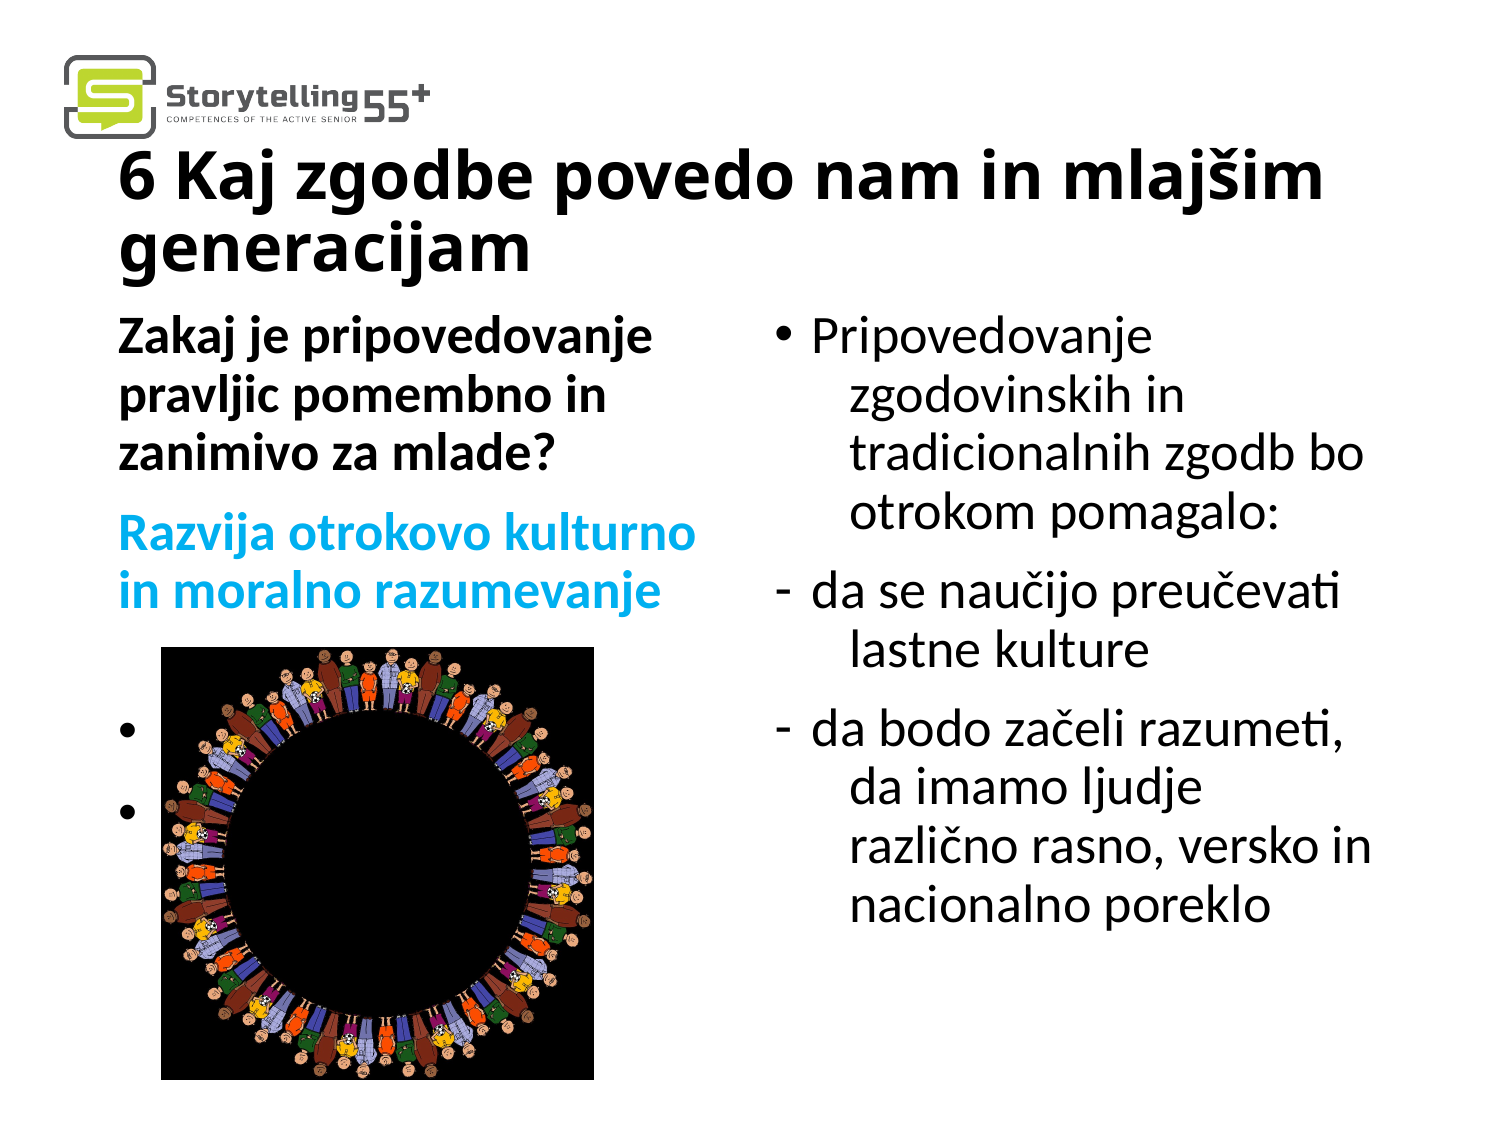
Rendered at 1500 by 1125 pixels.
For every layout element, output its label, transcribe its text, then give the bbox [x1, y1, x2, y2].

title 6 Kaj zgodbe povedo nam in mlajšim generacijam [103, 127, 1397, 300]
picture [161, 647, 594, 1080]
picture [64, 55, 430, 139]
list Zakaj je pripovedovanje pravljic pomembno in zanimivo za mlade? Razvija otrokovo kulturno in moralno razumevanje [103, 299, 741, 1014]
list Pripovedovanje zgodovinskih in tradicionalnih zgodb bo otrokom pomagalo: da se naučijo preučevati lastne kulture da bodo začeli razumeti, da imamo ljudje različno rasno, versko in nacionalno poreklo [759, 299, 1397, 1014]
